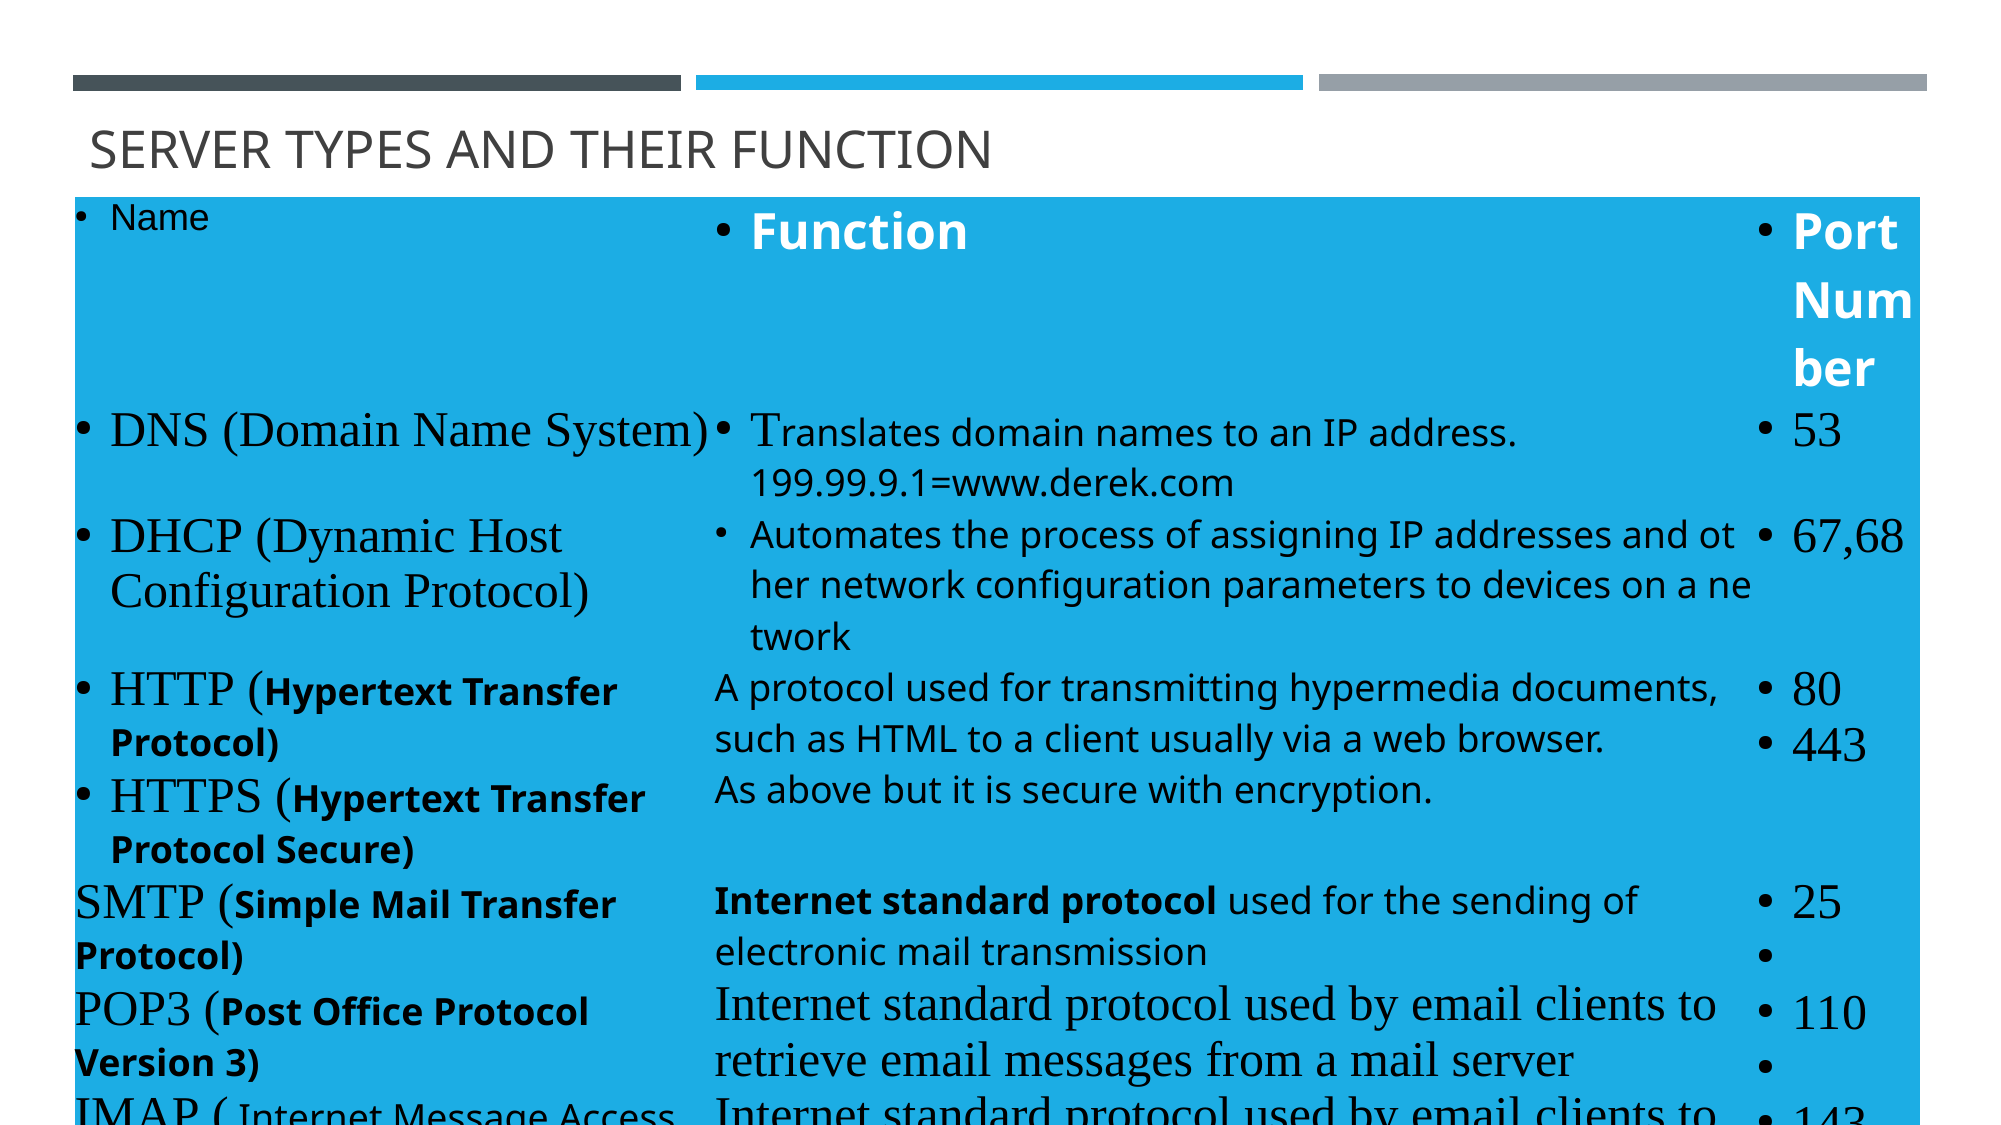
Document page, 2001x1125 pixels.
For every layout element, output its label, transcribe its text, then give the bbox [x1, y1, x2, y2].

title Server types and their function [74, 108, 1884, 187]
table_cell 25 110 143 [1757, 874, 1920, 1125]
table_cell Internet standard protocol used for the sending of electronic mail transmission Internet standard protocol used by email clients to retrieve email messages from a mail server Internet standard protocol used by email clients to retrieve email messages from a mail server [715, 874, 1757, 1125]
table_cell DHCP (Dynamic Host Configuration Protocol) [75, 508, 715, 661]
table_cell 80 443 [1757, 661, 1920, 874]
table_header Port Number [1757, 197, 1920, 401]
table_cell HTTP (Hypertext Transfer Protocol) HTTPS (Hypertext Transfer Protocol Secure) [75, 661, 715, 874]
table_cell 67,68 [1757, 508, 1920, 661]
table_header Function [715, 197, 1757, 401]
table_cell Automates the process of assigning IP addresses and other network configuration parameters to devices on a network [715, 508, 1757, 661]
table_cell DNS (Domain Name System) [75, 401, 715, 508]
table_cell A protocol used for transmitting hypermedia documents, such as HTML to a client usually via a web browser. As above but it is secure with encryption. [715, 661, 1757, 874]
table_header Name [75, 197, 715, 401]
table_cell Translates domain names to an IP address. 199.99.9.1=www.derek.com [715, 401, 1757, 508]
table_cell 53 [1757, 401, 1920, 508]
table_cell SMTP (Simple Mail Transfer Protocol) POP3 (Post Office Protocol Version 3) IMAP ( Internet Message Access Protocol) [75, 874, 715, 1125]
